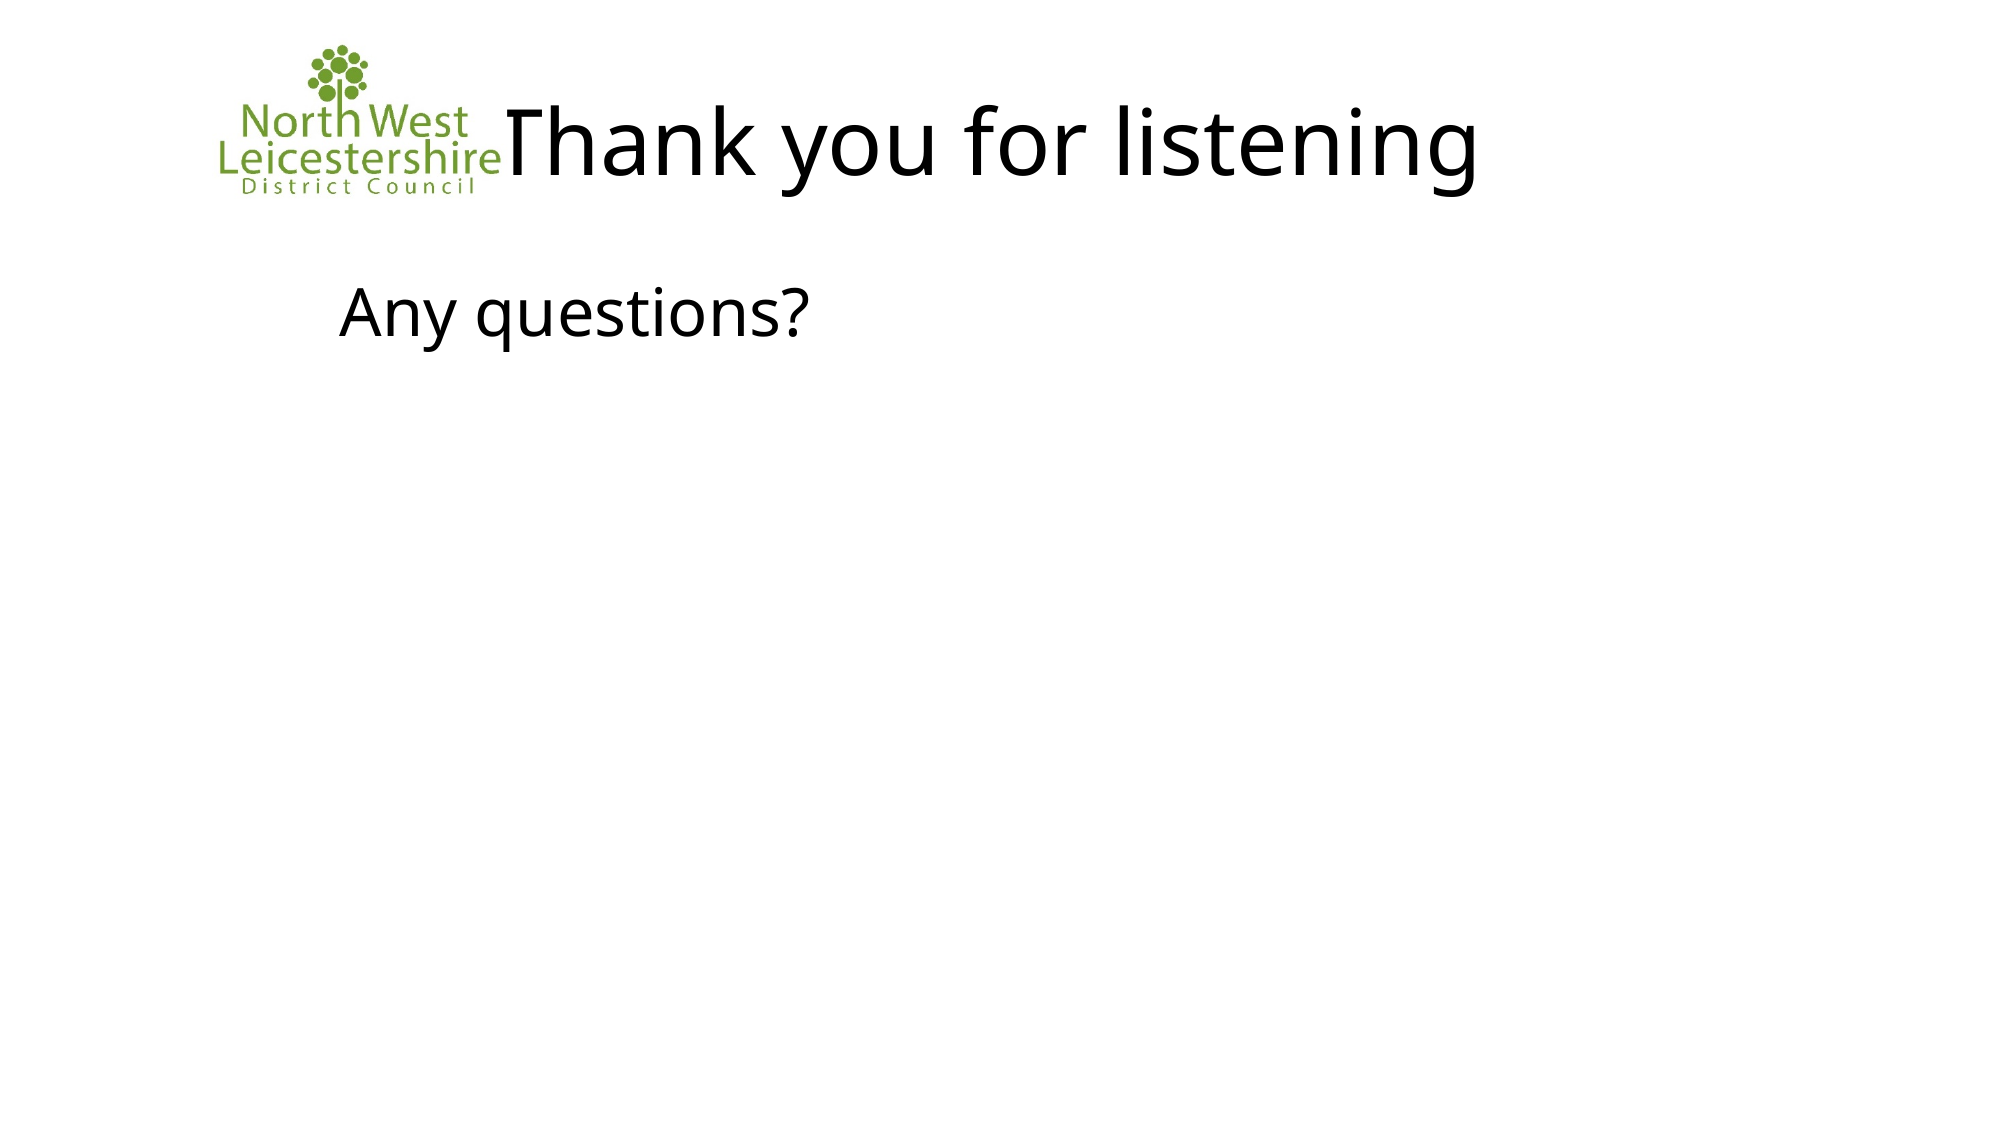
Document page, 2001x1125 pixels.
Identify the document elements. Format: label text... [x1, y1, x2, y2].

picture [212, 33, 508, 221]
title Thank you for listening [99, 45, 1900, 233]
list Any questions? [324, 262, 1675, 1032]
